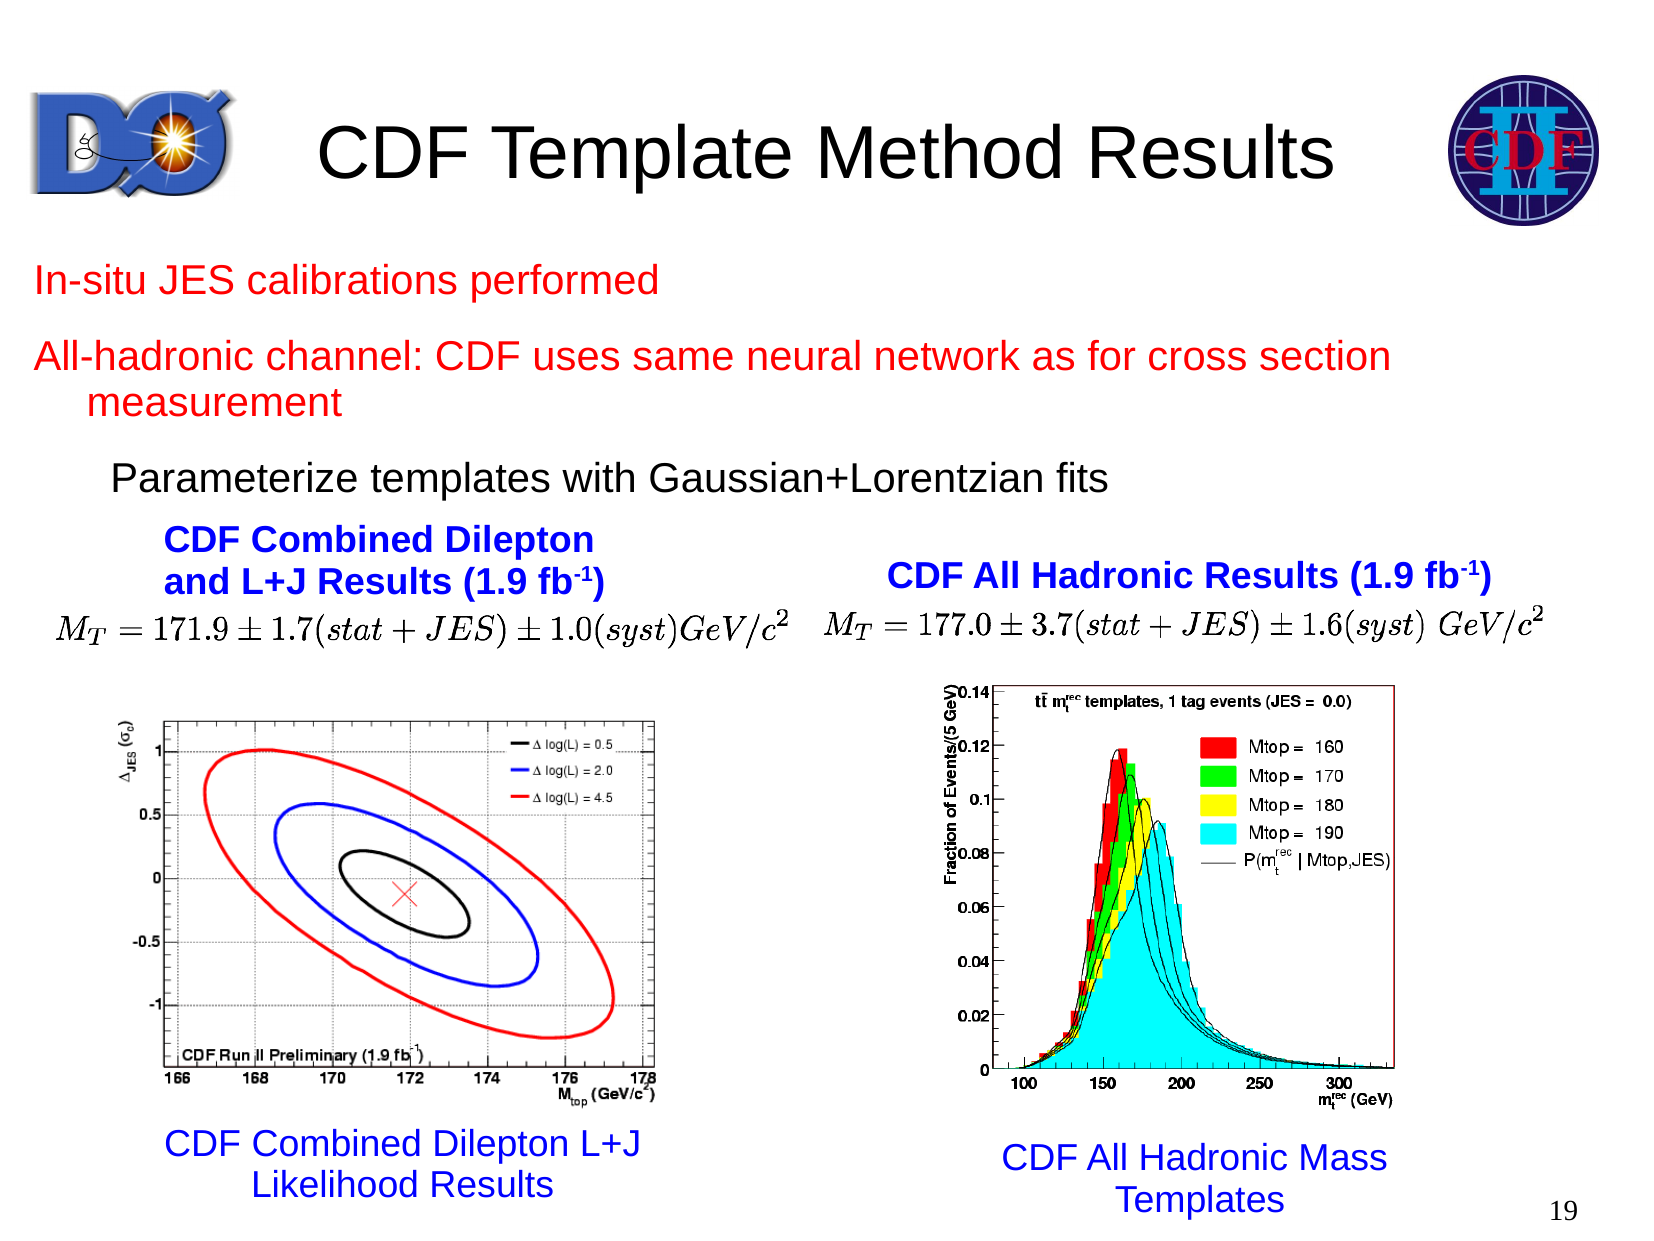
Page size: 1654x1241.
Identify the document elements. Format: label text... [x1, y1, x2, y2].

picture [1571, 75, 1599, 226]
picture [56, 609, 788, 649]
text_box CDF Combined Dilepton L+J Likelihood Results [140, 1114, 666, 1214]
list In-situ JES calibrations performed All-hadronic channel: CDF uses same neural network as for cross section measurement Parameterize templates with Gaussian+Lorentzian fits [15, 256, 1612, 502]
title CDF Template Method Results [82, 56, 1571, 250]
picture [26, 86, 82, 200]
picture [93, 677, 684, 1120]
text_box CDF Combined Dilepton and L+J Results (1.9 fb-1) [57, 511, 713, 612]
text_box CDF All Hadronic Results (1.9 fb-1) [872, 546, 1653, 605]
text_box CDF All Hadronic Mass Templates [937, 1129, 1463, 1228]
picture [824, 605, 1543, 1116]
